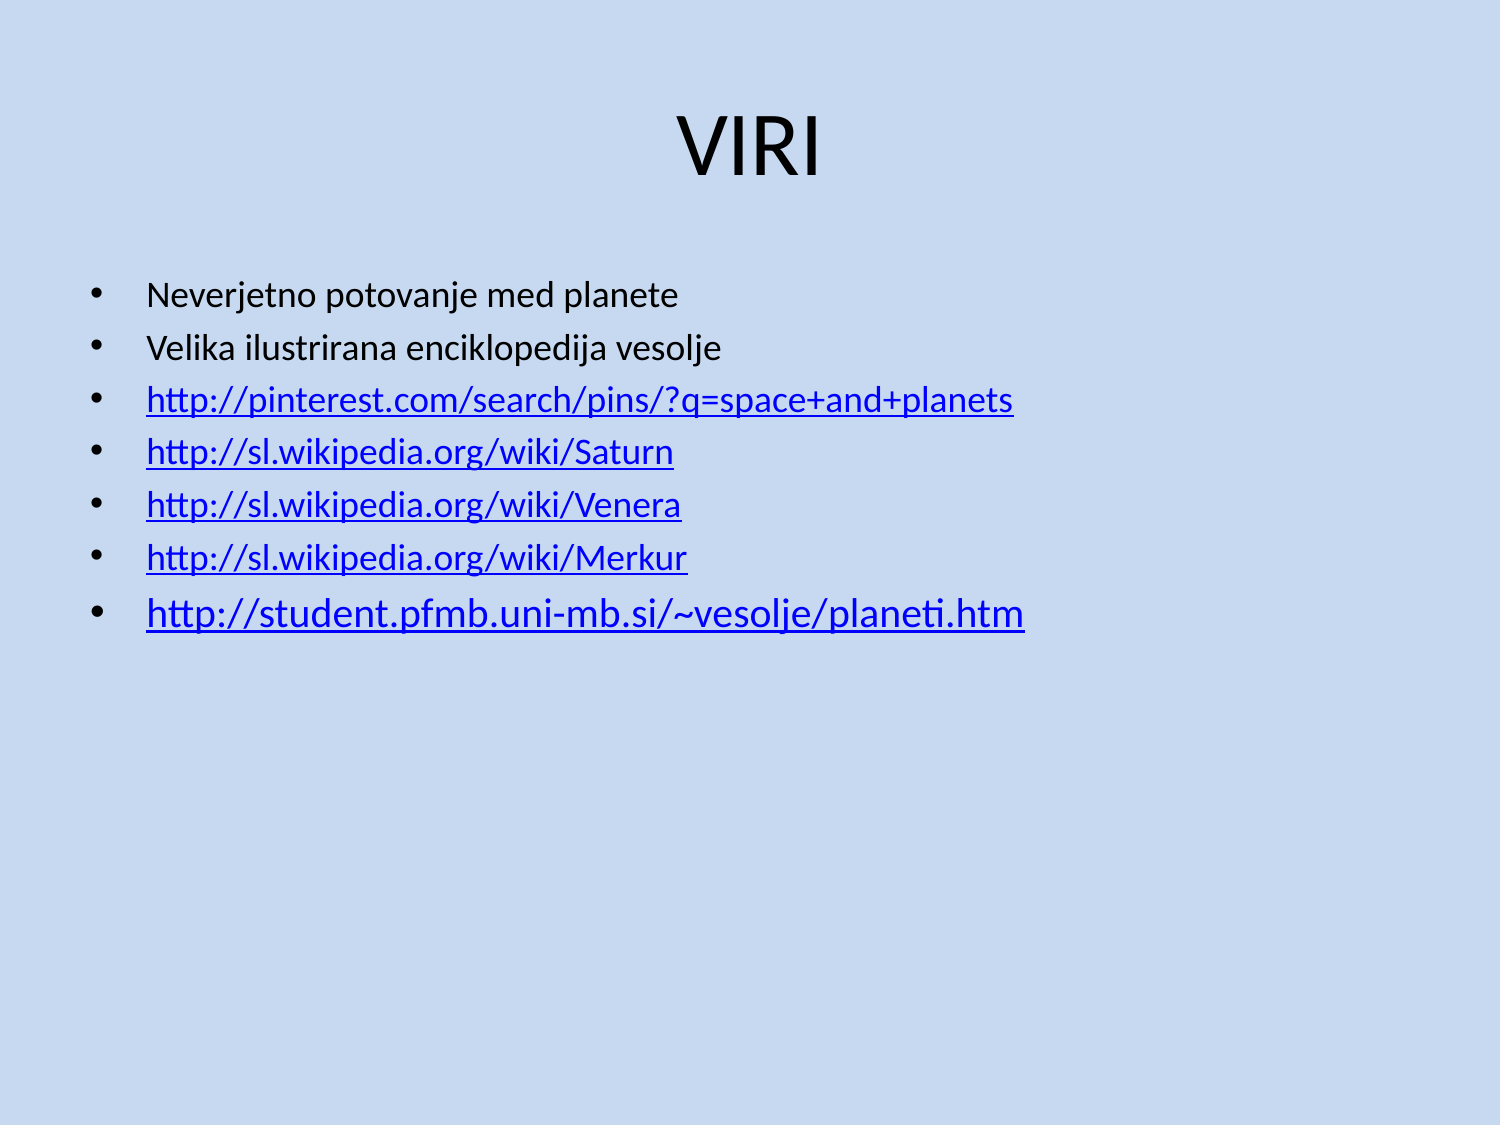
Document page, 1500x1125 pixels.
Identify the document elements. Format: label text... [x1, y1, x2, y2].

title VIRI [75, 45, 1425, 233]
list Neverjetno potovanje med planete Velika ilustrirana enciklopedija vesolje http://pinterest.com/search/pins/?q=space+and+planets http://sl.wikipedia.org/wiki/Saturn http://sl.wikipedia.org/wiki/Venera http://sl.wikipedia.org/wiki/Merkur http://student.pfmb.uni-mb.si/~vesolje/planeti.htm [75, 262, 1425, 1005]
